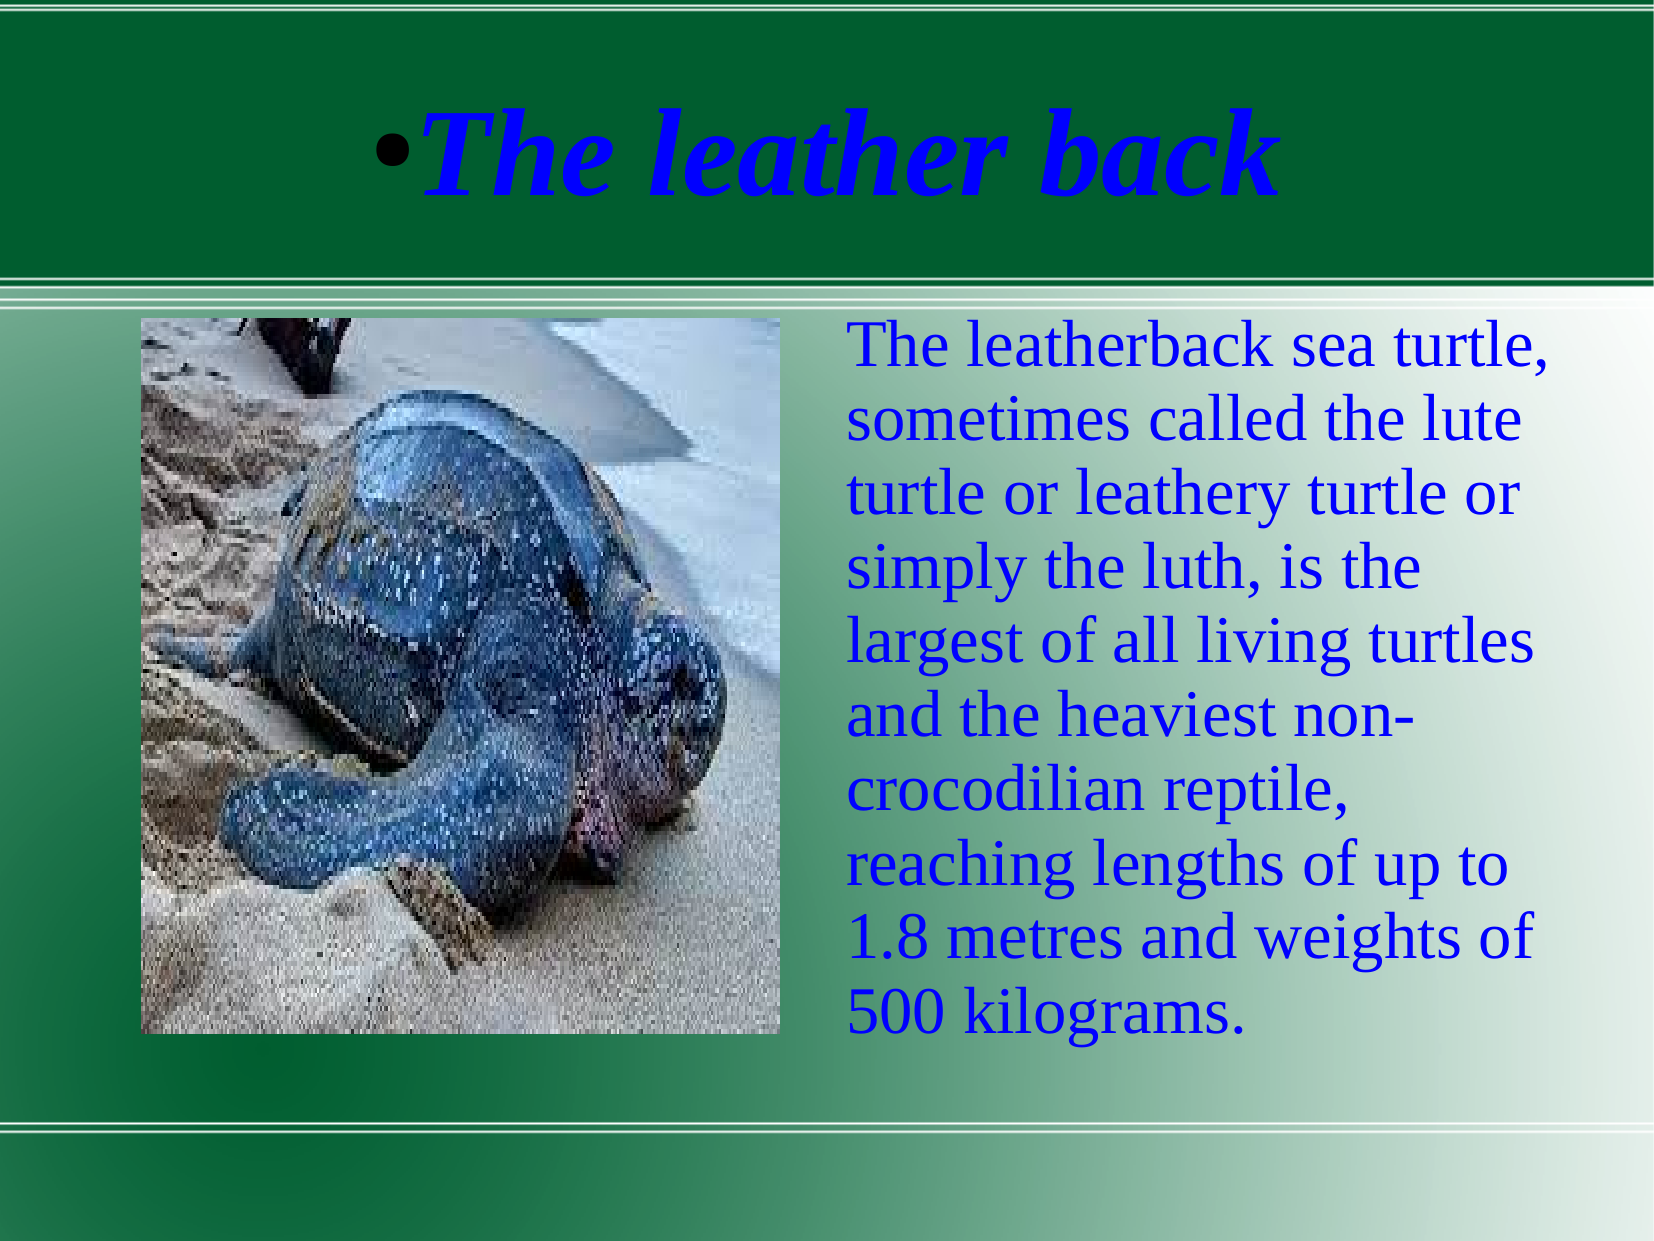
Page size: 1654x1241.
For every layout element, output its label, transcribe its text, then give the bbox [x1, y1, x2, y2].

picture [0, 0, 1654, 1241]
list The leatherback sea turtle, sometimes called the lute turtle or leathery turtle or simply the luth, is the largest of all living turtles and the heaviest non-crocodilian reptile, reaching lengths of up to 1.8 metres and weights of 500 kilograms. [775, 307, 1583, 1063]
title The leather back [82, 49, 1571, 257]
